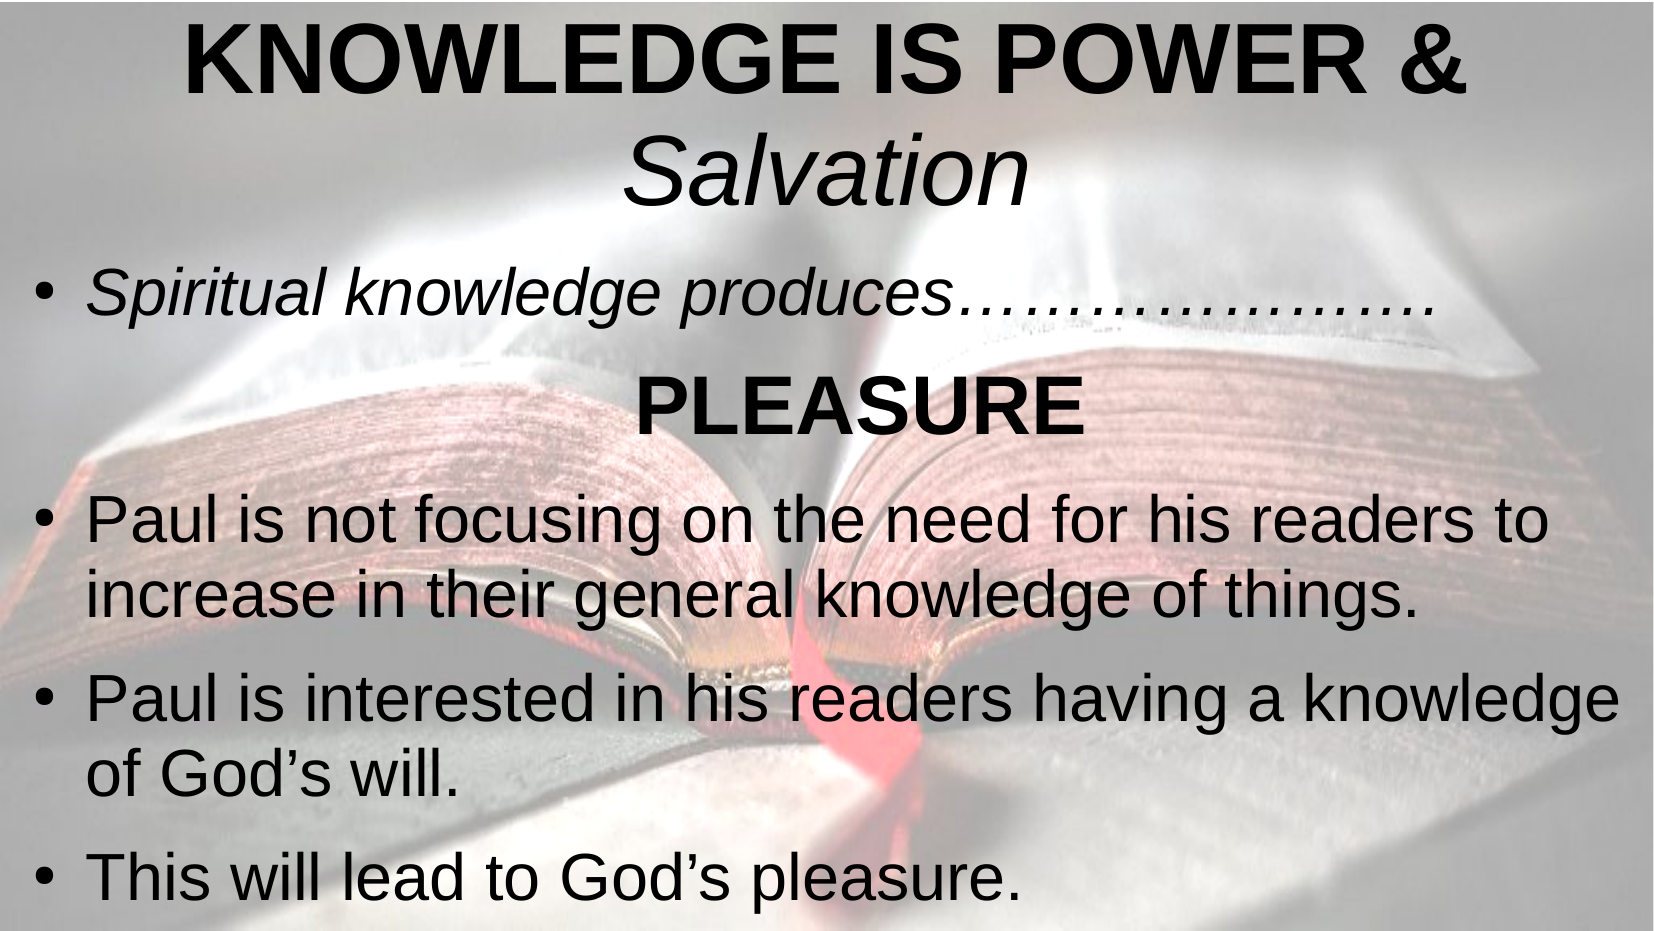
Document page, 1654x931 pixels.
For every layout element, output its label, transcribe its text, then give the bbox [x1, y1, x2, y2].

picture [0, 2, 1654, 931]
title KNOWLEDGE IS POWER & Salvation [82, 2, 1571, 227]
list Spiritual knowledge produces…………………. PLEASURE Paul is not focusing on the need for his readers to increase in their general knowledge of things. Paul is interested in his readers having a knowledge of God’s will. This will lead to God’s pleasure. [15, 255, 1636, 931]
